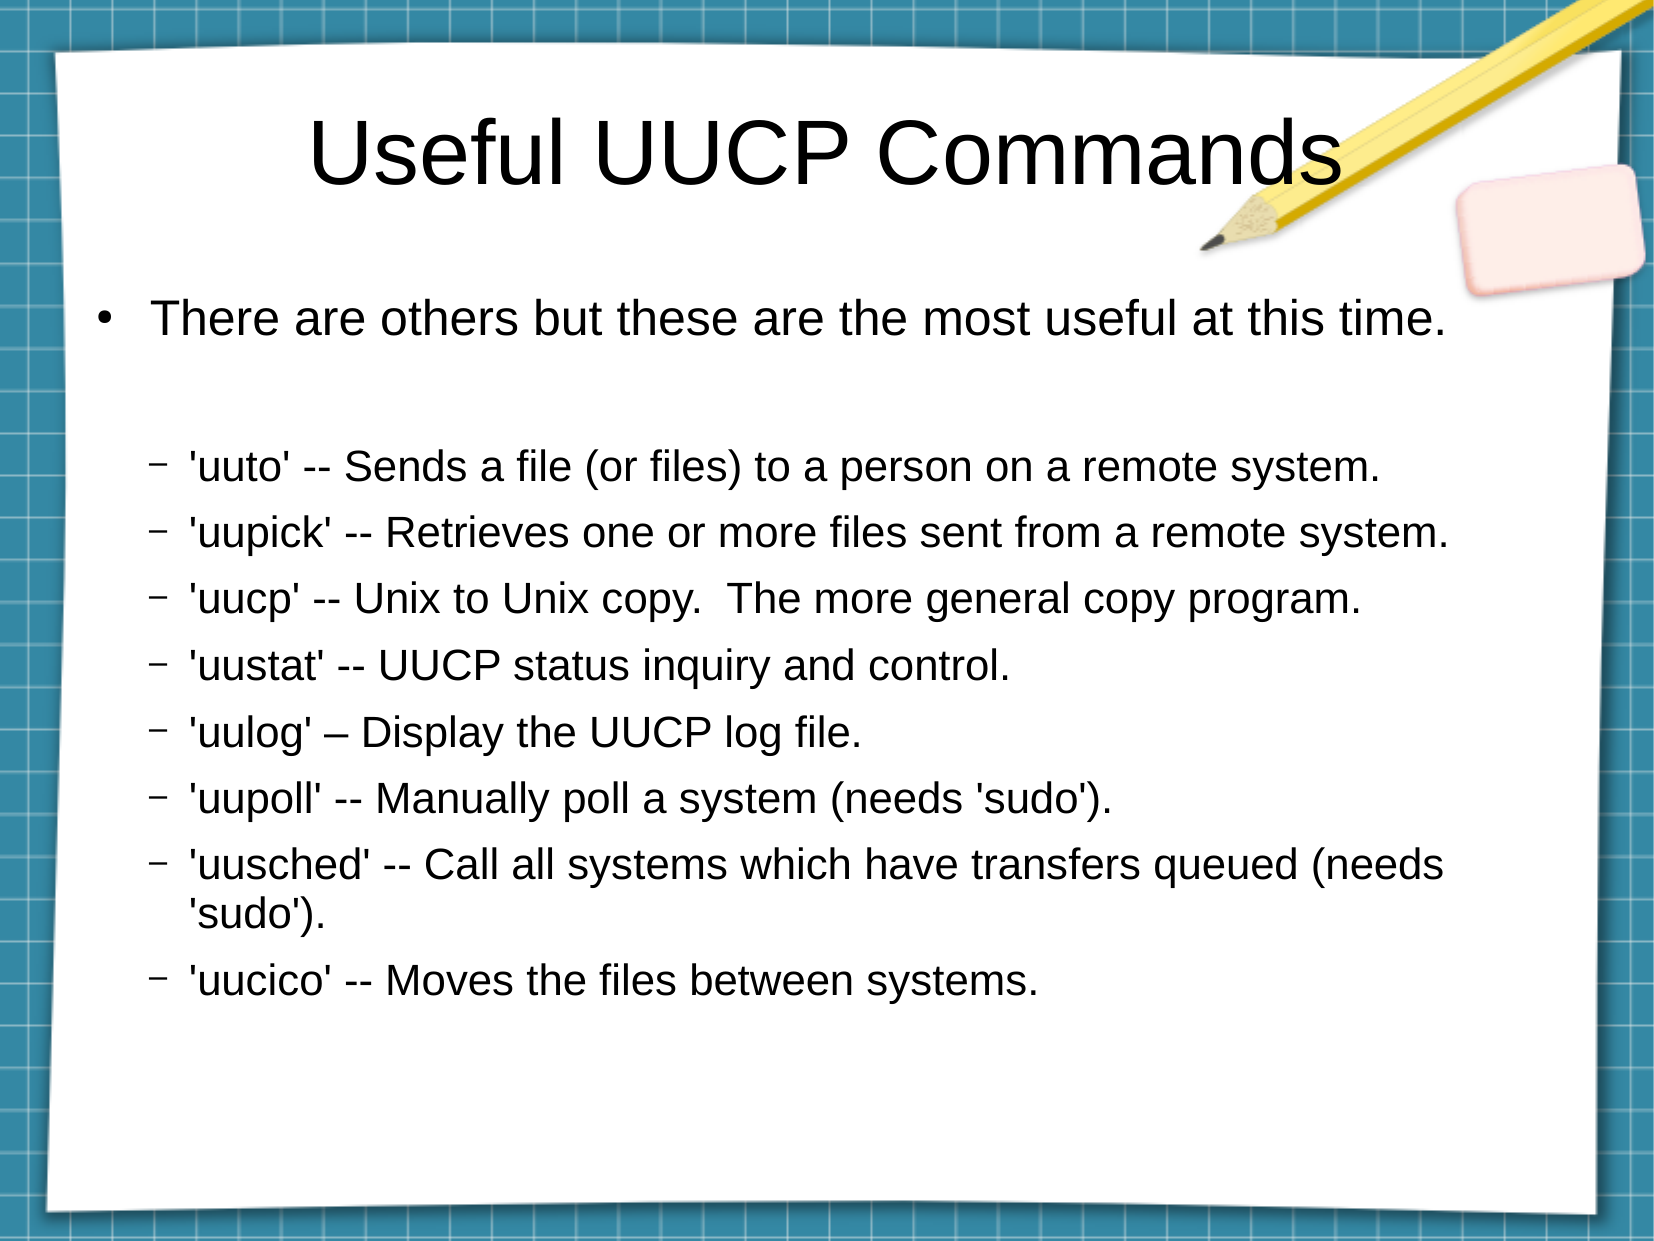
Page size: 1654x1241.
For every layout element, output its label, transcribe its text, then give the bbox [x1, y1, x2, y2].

picture [0, 0, 1654, 1241]
list There are others but these are the most useful at this time. 'uuto' -- Sends a file (or files) to a person on a remote system. 'uupick' -- Retrieves one or more files sent from a remote system. 'uucp' -- Unix to Unix copy. The more general copy program. 'uustat' -- UUCP status inquiry and control. 'uulog' – Display the UUCP log file. 'uupoll' -- Manually poll a system (needs 'sudo'). 'uusched' -- Call all systems which have transfers queued (needs 'sudo'). 'uucico' -- Moves the files between systems. [82, 290, 1571, 1010]
title Useful UUCP Commands [82, 49, 1571, 257]
